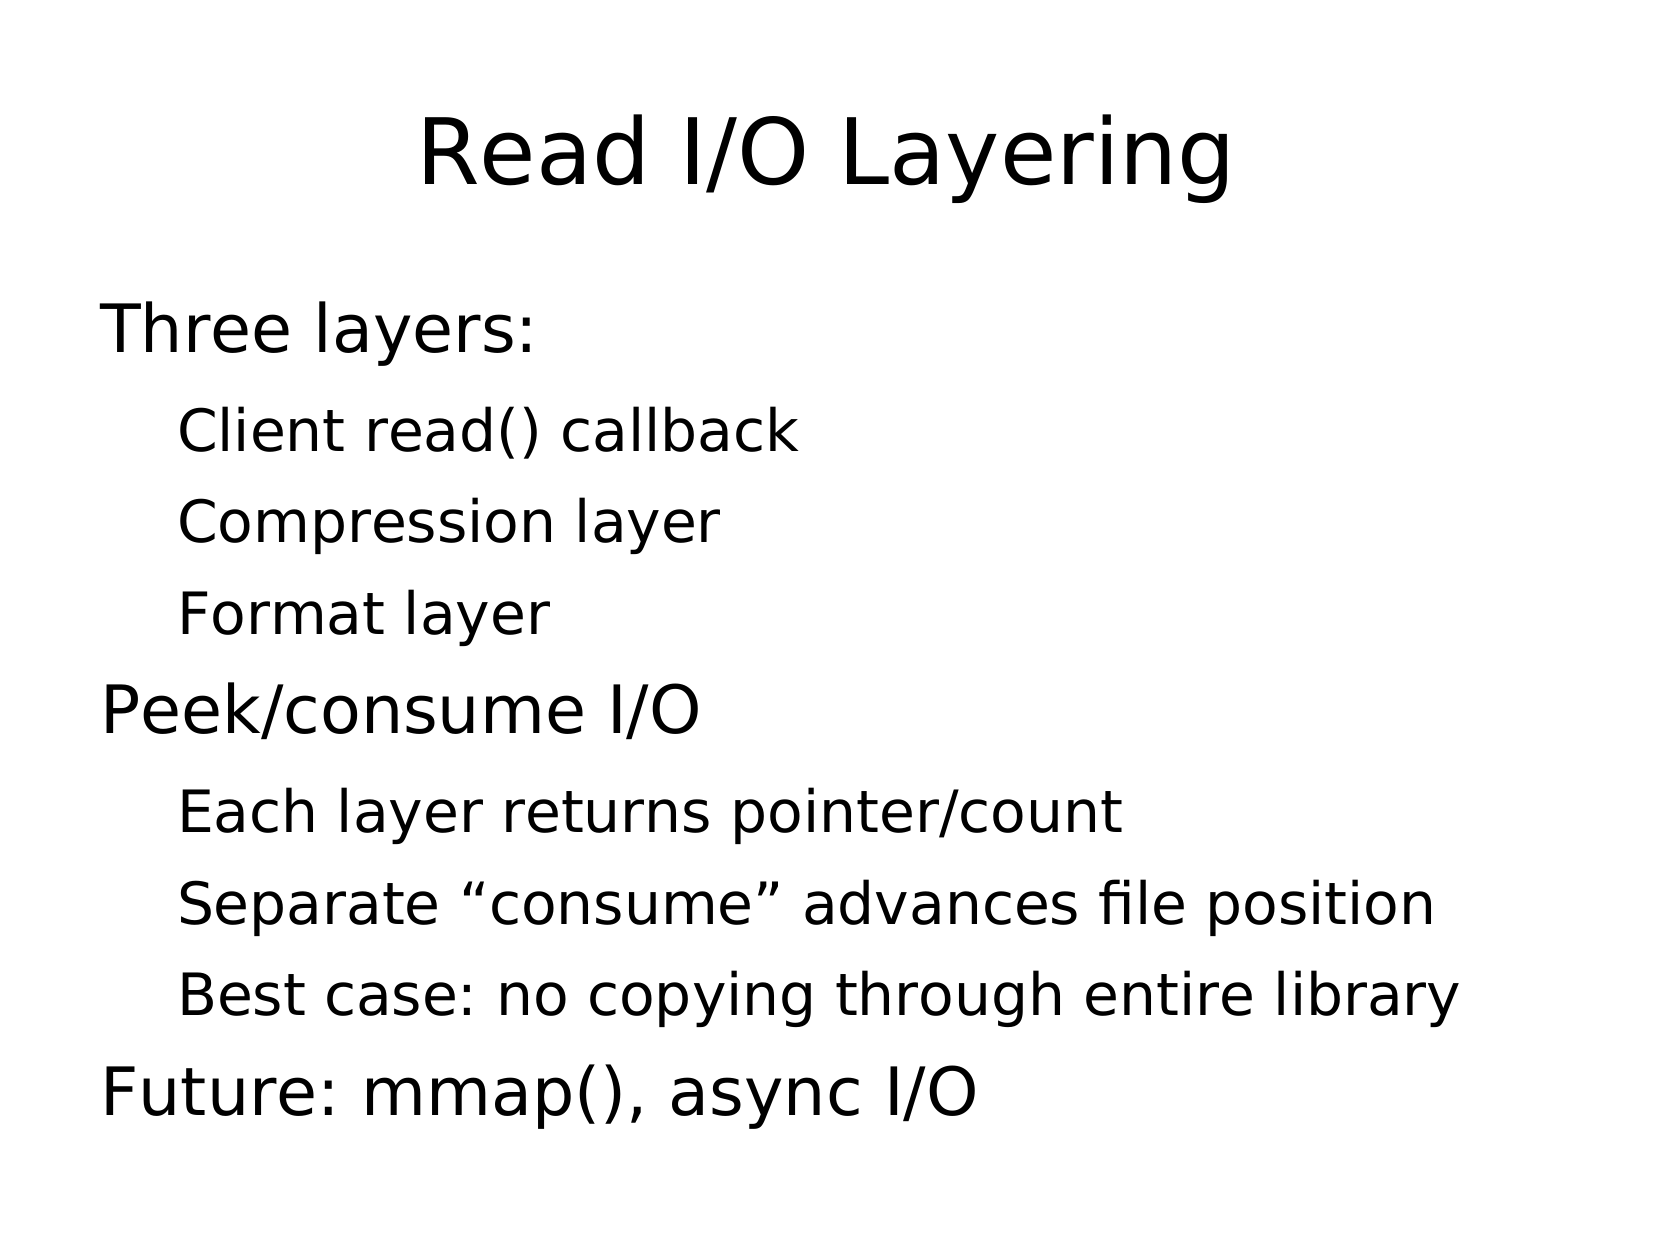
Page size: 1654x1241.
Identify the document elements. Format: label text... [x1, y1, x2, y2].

list Three layers: Client read() callback Compression layer Format layer Peek/consume I/O Each layer returns pointer/count Separate “consume” advances file position Best case: no copying through entire library Future: mmap(), async I/O [82, 290, 1571, 1131]
title Read I/O Layering [82, 49, 1571, 257]
